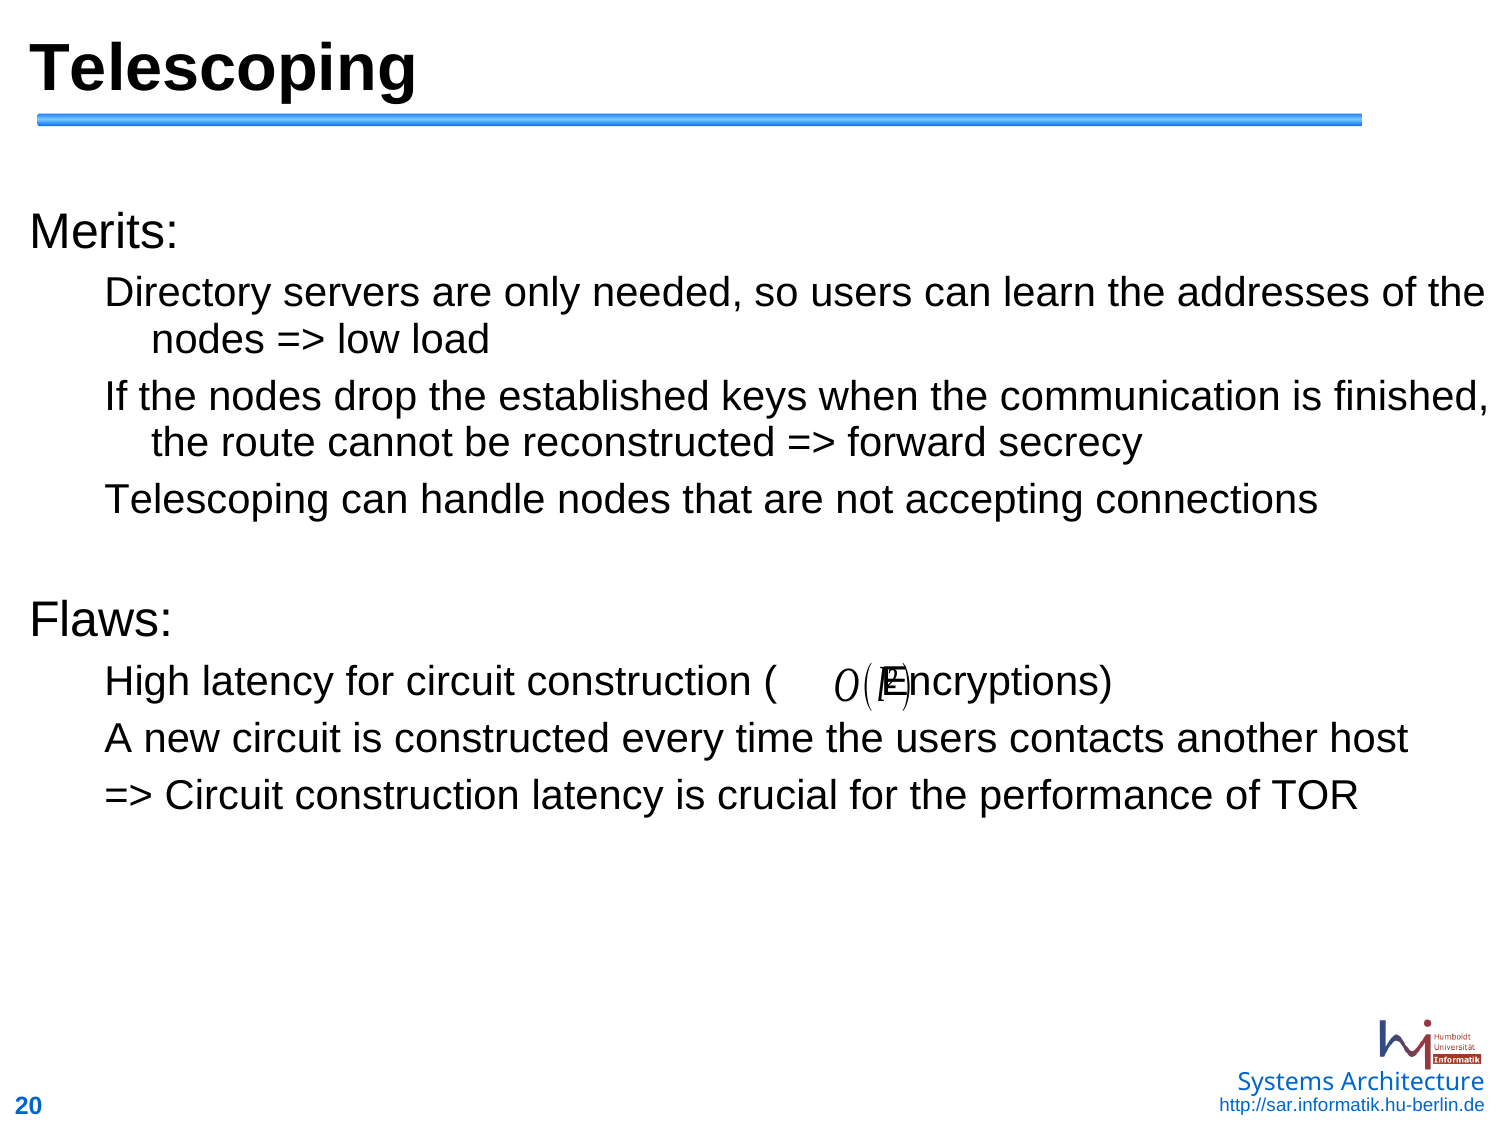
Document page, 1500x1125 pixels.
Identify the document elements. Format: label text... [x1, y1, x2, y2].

picture [1376, 1016, 1483, 1071]
chart [824, 655, 922, 715]
list Merits: Directory servers are only needed, so users can learn the addresses of the nodes => low load If the nodes drop the established keys when the communication is finished, the route cannot be reconstructed => forward secrecy Telescoping can handle nodes that are not accepting connections Flaws: High latency for circuit construction ( Encryptions) A new circuit is constructed every time the users contacts another host => Circuit construction latency is crucial for the performance of TOR [29, 202, 1500, 923]
title Telescoping [29, 26, 1500, 108]
